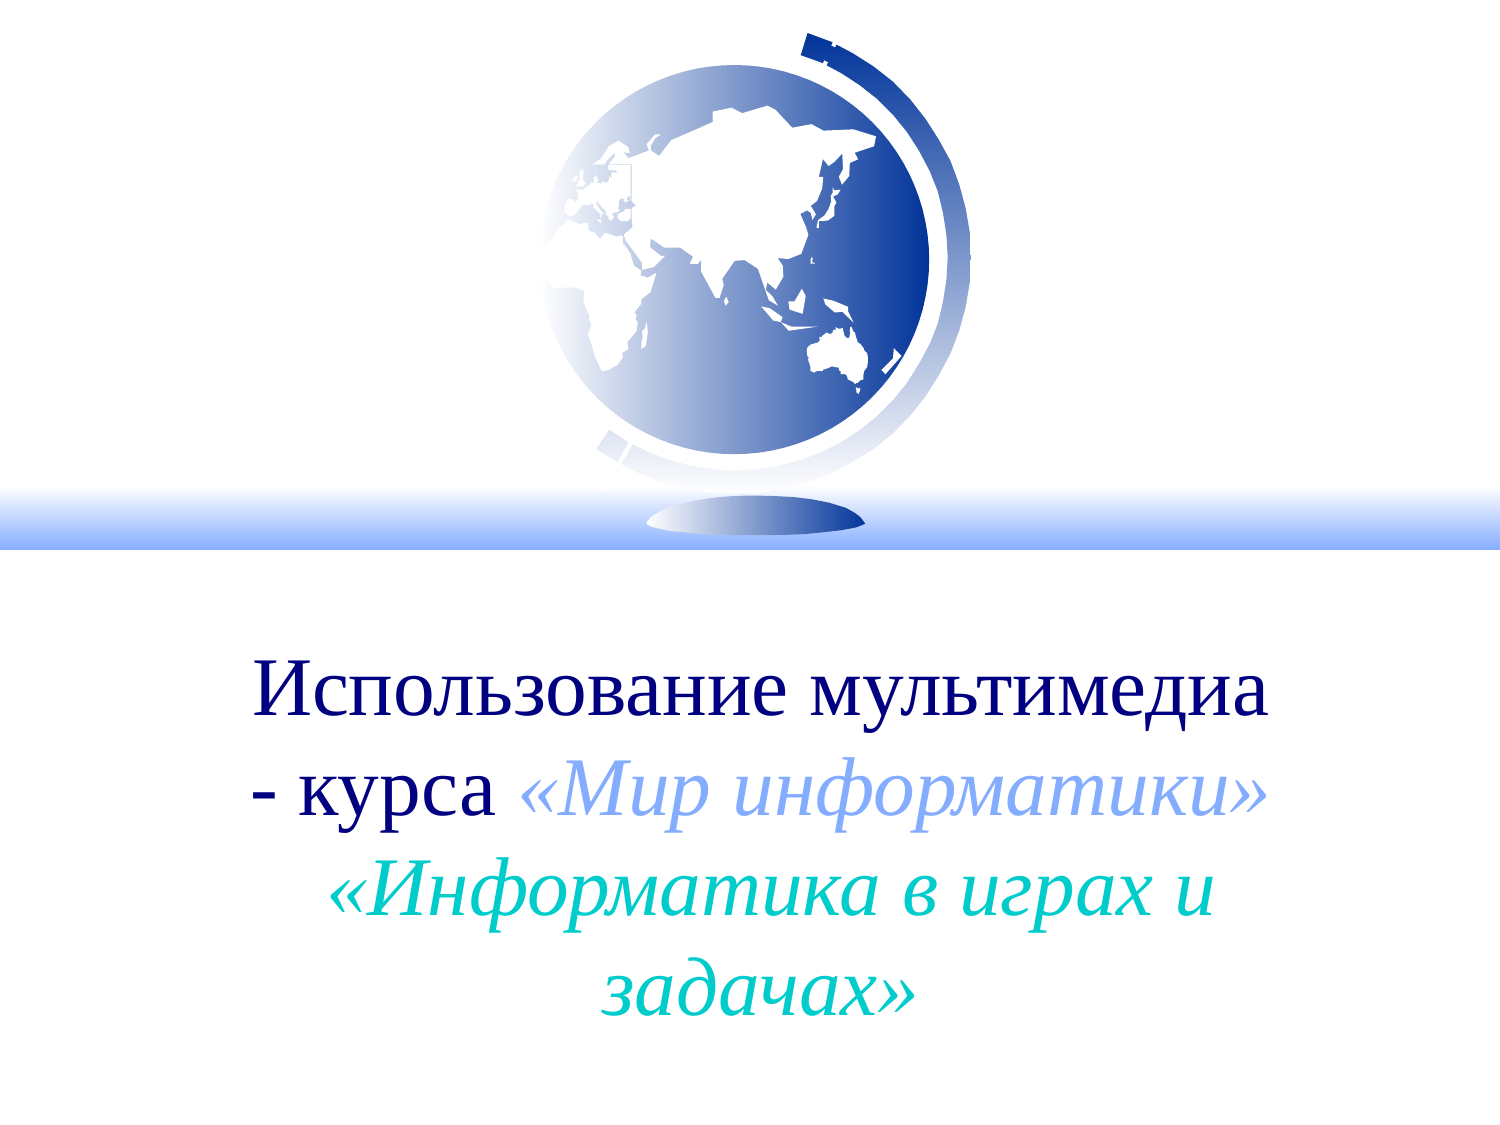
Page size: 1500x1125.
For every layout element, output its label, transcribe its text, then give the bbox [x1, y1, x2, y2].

title Использование мультимедиа - курса «Мир информатики» «Информатика в играх и задачах» [230, 538, 1293, 1125]
